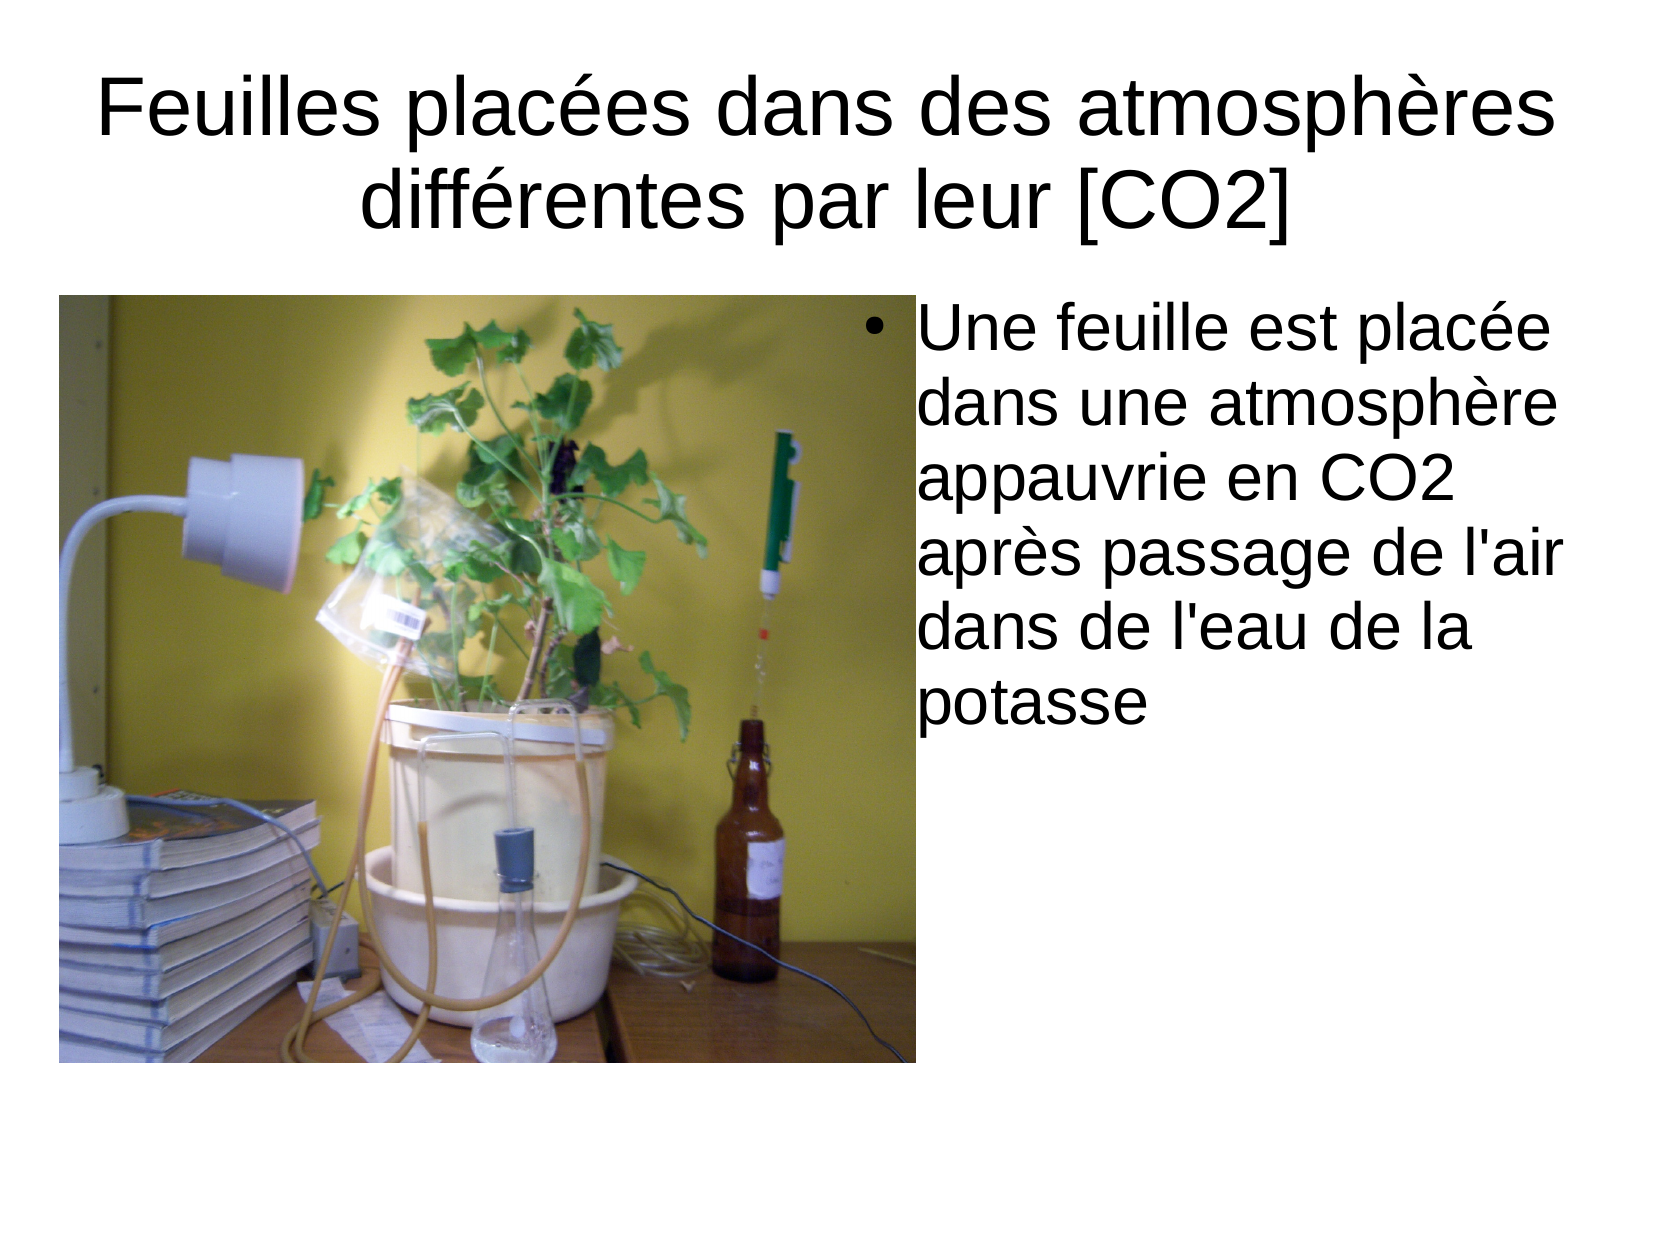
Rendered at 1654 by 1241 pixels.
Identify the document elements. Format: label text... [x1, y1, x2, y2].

list Une feuille est placée dans une atmosphère appauvrie en CO2 après passage de l'air dans de l'eau de la potasse [845, 290, 1572, 1094]
title Feuilles placées dans des atmosphères différentes par leur [CO2] [82, 56, 1571, 250]
picture [59, 295, 845, 1063]
